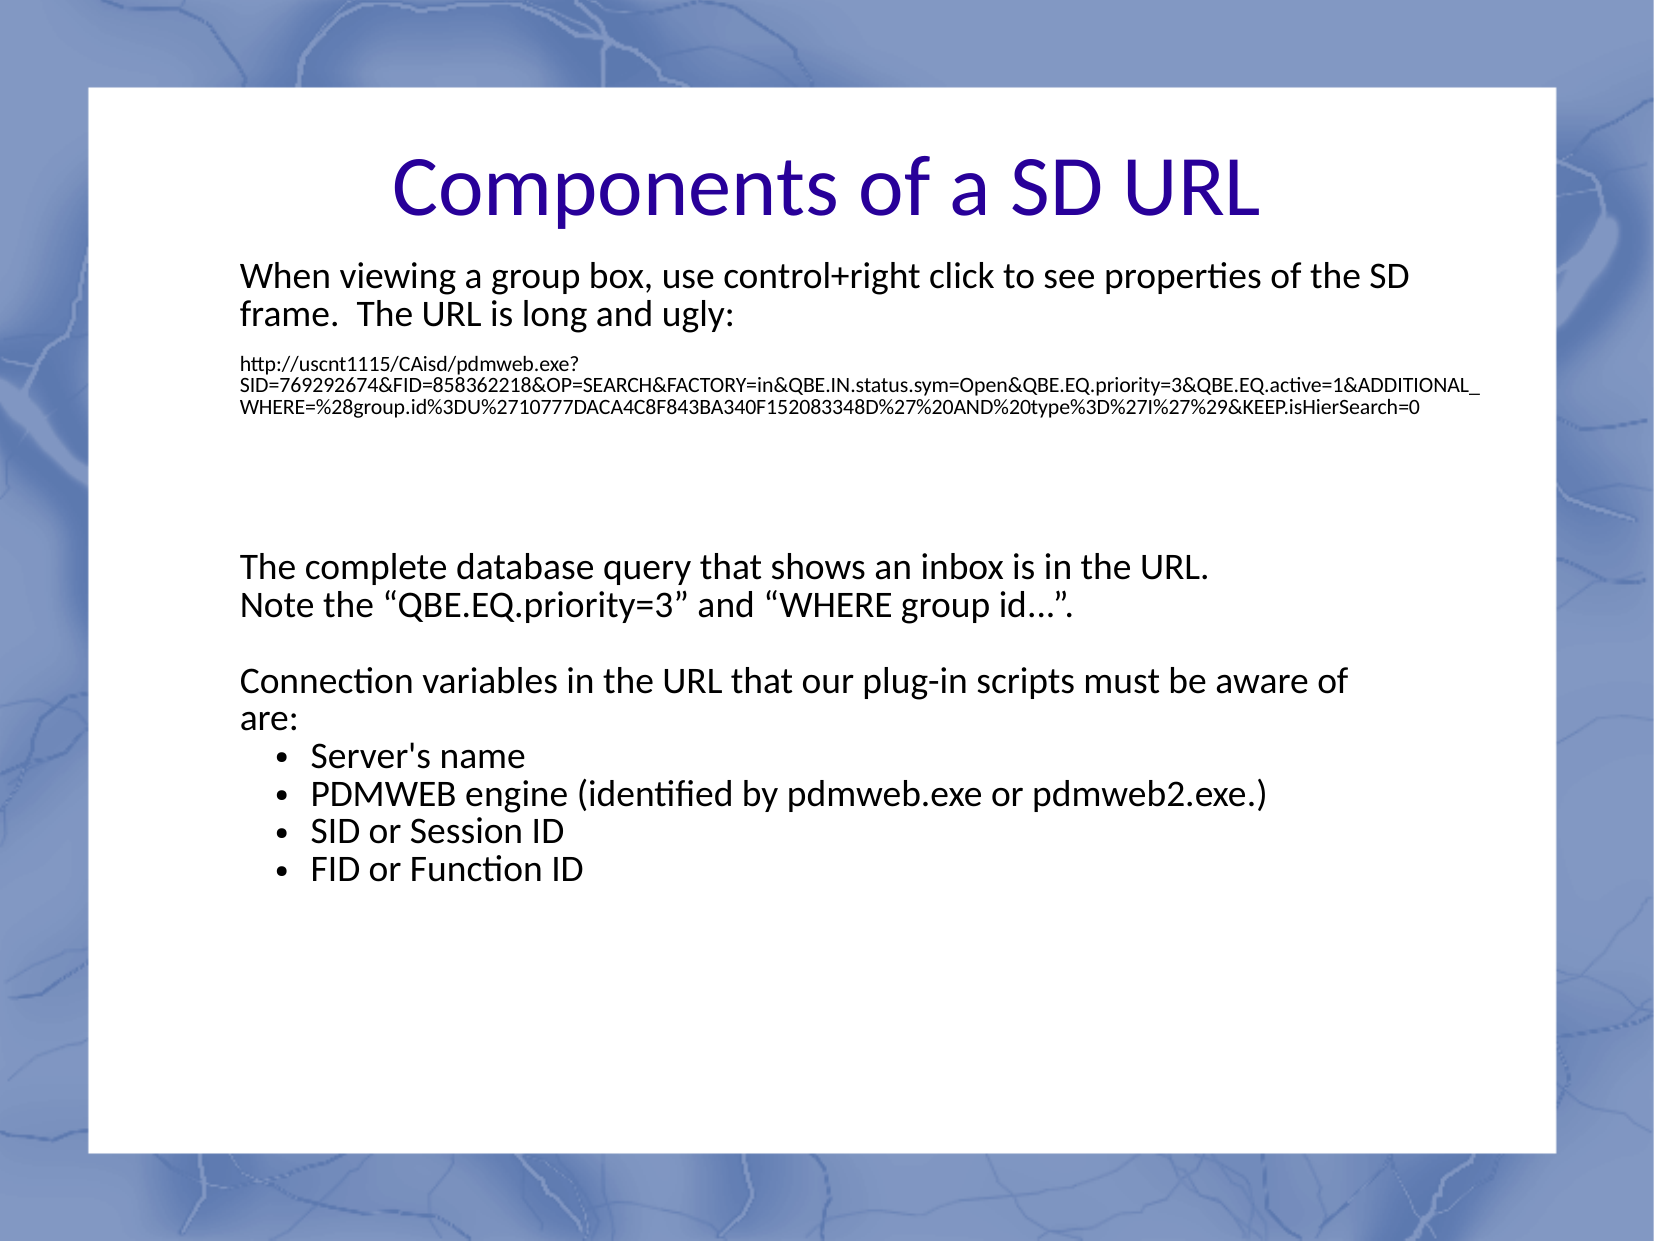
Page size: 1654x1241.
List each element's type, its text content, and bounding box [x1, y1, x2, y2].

text_box When viewing a group box, use control+right click to see properties of the SD frame. The URL is long and ugly: http://uscnt1115/CAisd/pdmweb.exe?SID=769292674&FID=858362218&OP=SEARCH&FACTORY=in&QBE.IN.status.sym=Open&QBE.EQ.priority=3&QBE.EQ.active=1&ADDITIONAL_WHERE=%28group.id%3DU%2710777DACA4C8F843BA340F152083348D%27%20AND%20type%3D%27I%27%29&KEEP.isHierSearch=0 [225, 253, 1501, 489]
text_box The complete database query that shows an inbox is in the URL. Note the “QBE.EQ.priority=3” and “WHERE group id...”. Connection variables in the URL that our plug-in scripts must be aware of are: Server's name PDMWEB engine (identified by pdmweb.exe or pdmweb2.exe.) SID or Session ID FID or Function ID [225, 544, 1426, 1101]
picture [0, 0, 1654, 1241]
title Components of a SD URL [118, 90, 1536, 298]
